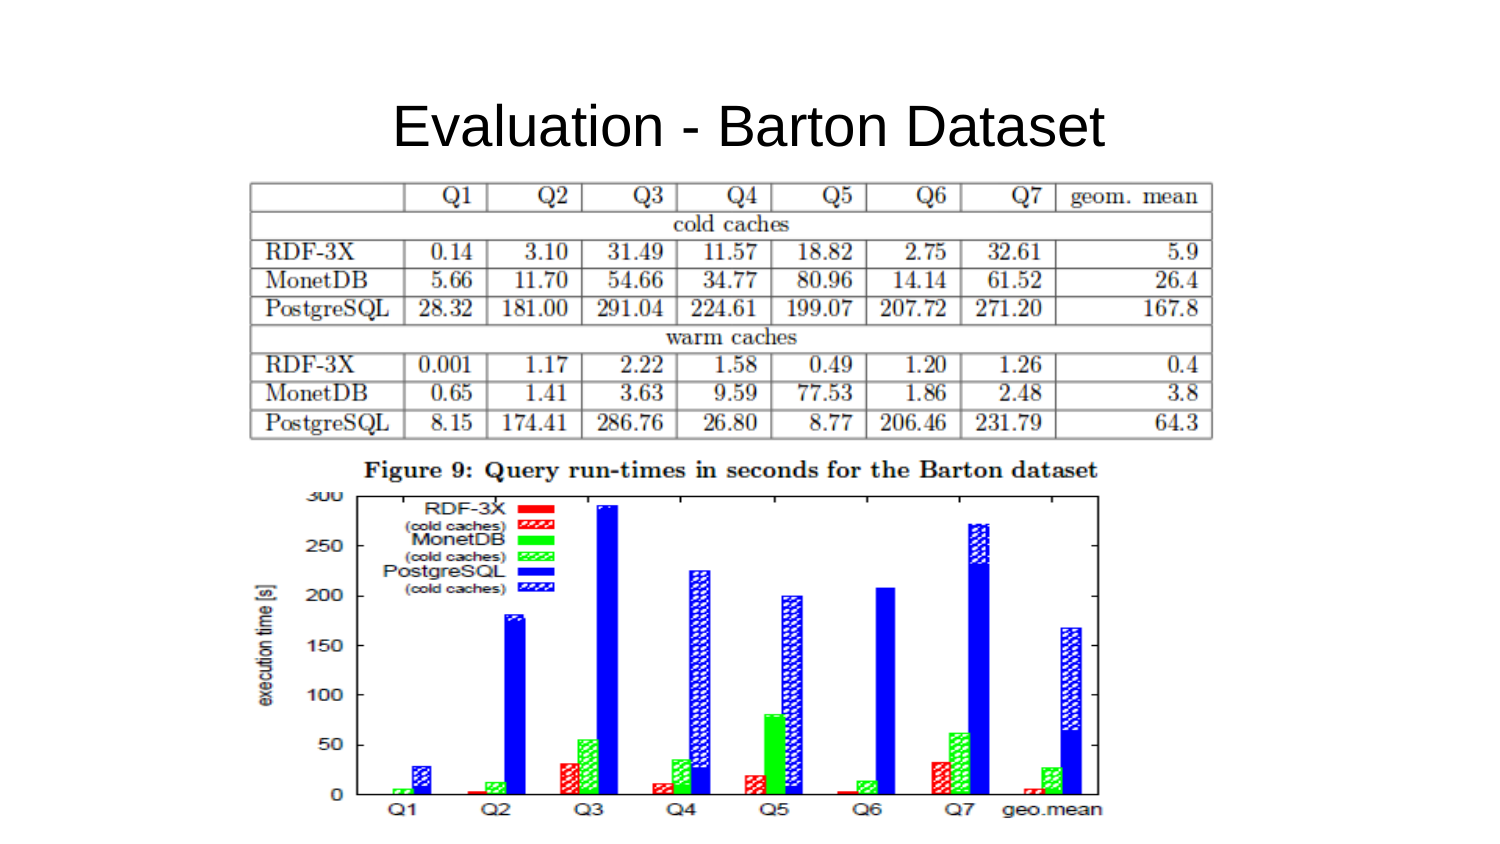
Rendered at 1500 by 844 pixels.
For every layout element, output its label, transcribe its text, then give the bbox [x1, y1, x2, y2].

picture [220, 166, 1257, 830]
text_box Evaluation - Barton Dataset [51, 72, 1449, 167]
